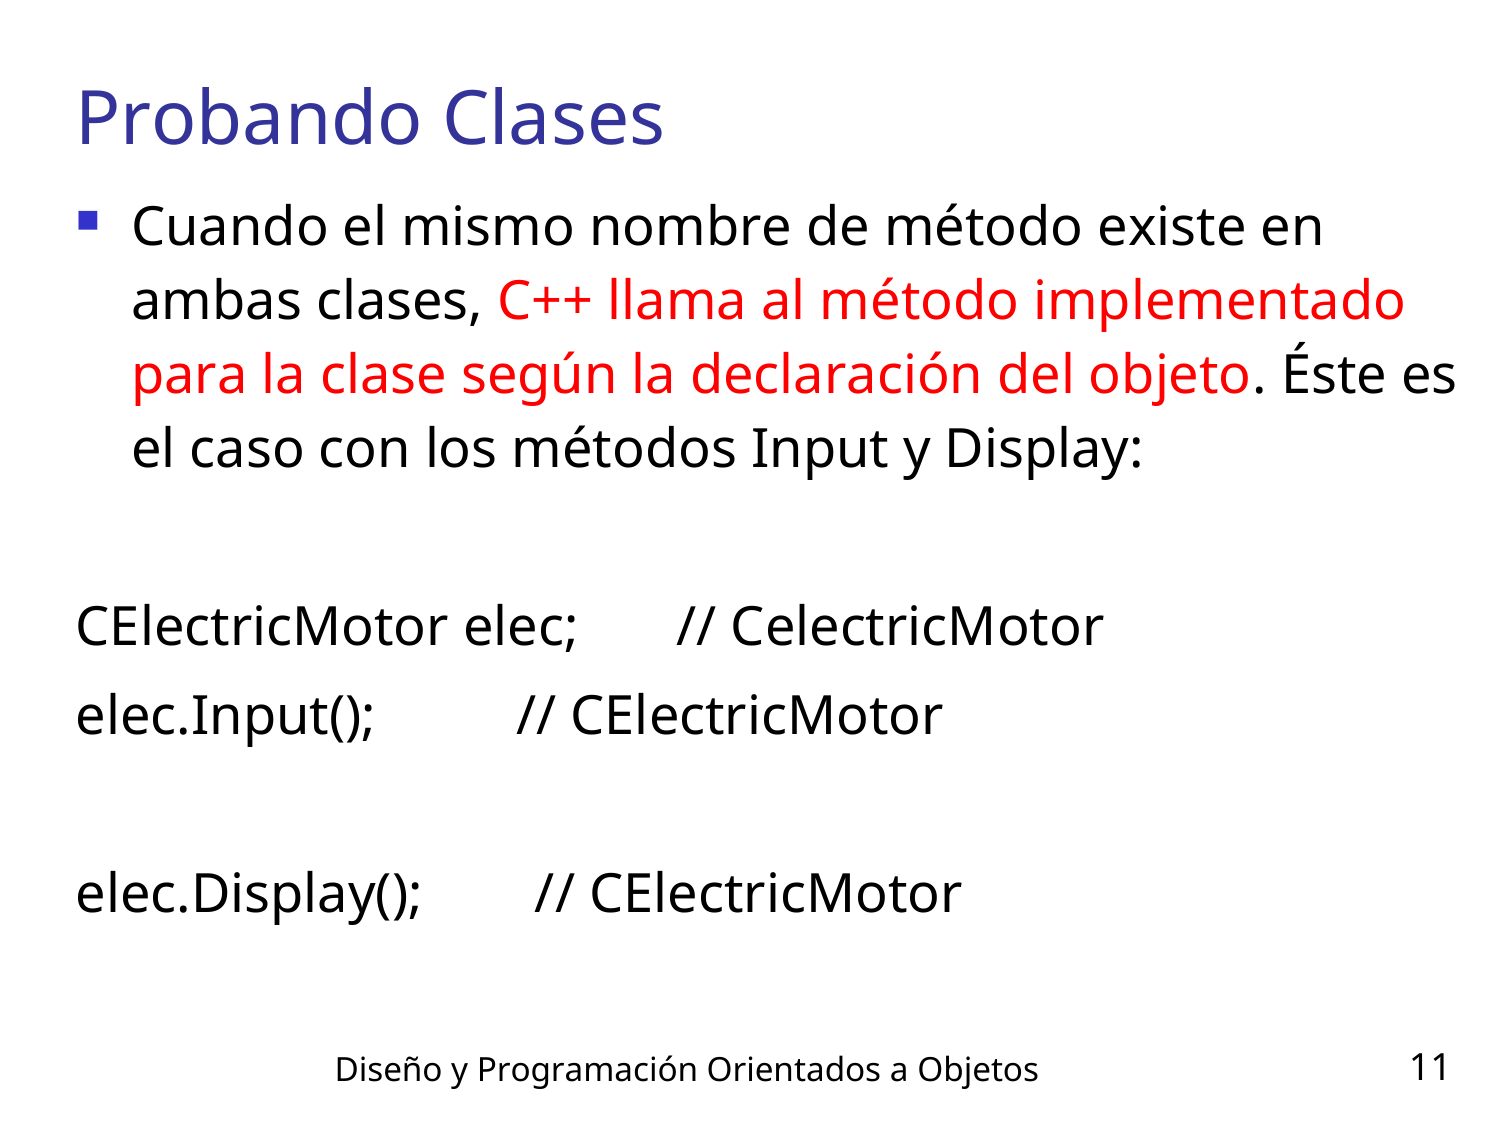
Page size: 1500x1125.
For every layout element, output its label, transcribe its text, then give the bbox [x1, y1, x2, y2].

title Probando Clases [75, 30, 1466, 193]
list Cuando el mismo nombre de método existe en ambas clases, C++ llama al método implementado para la clase según la declaración del objeto. Éste es el caso con los métodos Input y Display: CElectricMotor elec; // CelectricMotor elec.Input(); // CElectricMotor elec.Display(); // CElectricMotor [75, 187, 1463, 1051]
